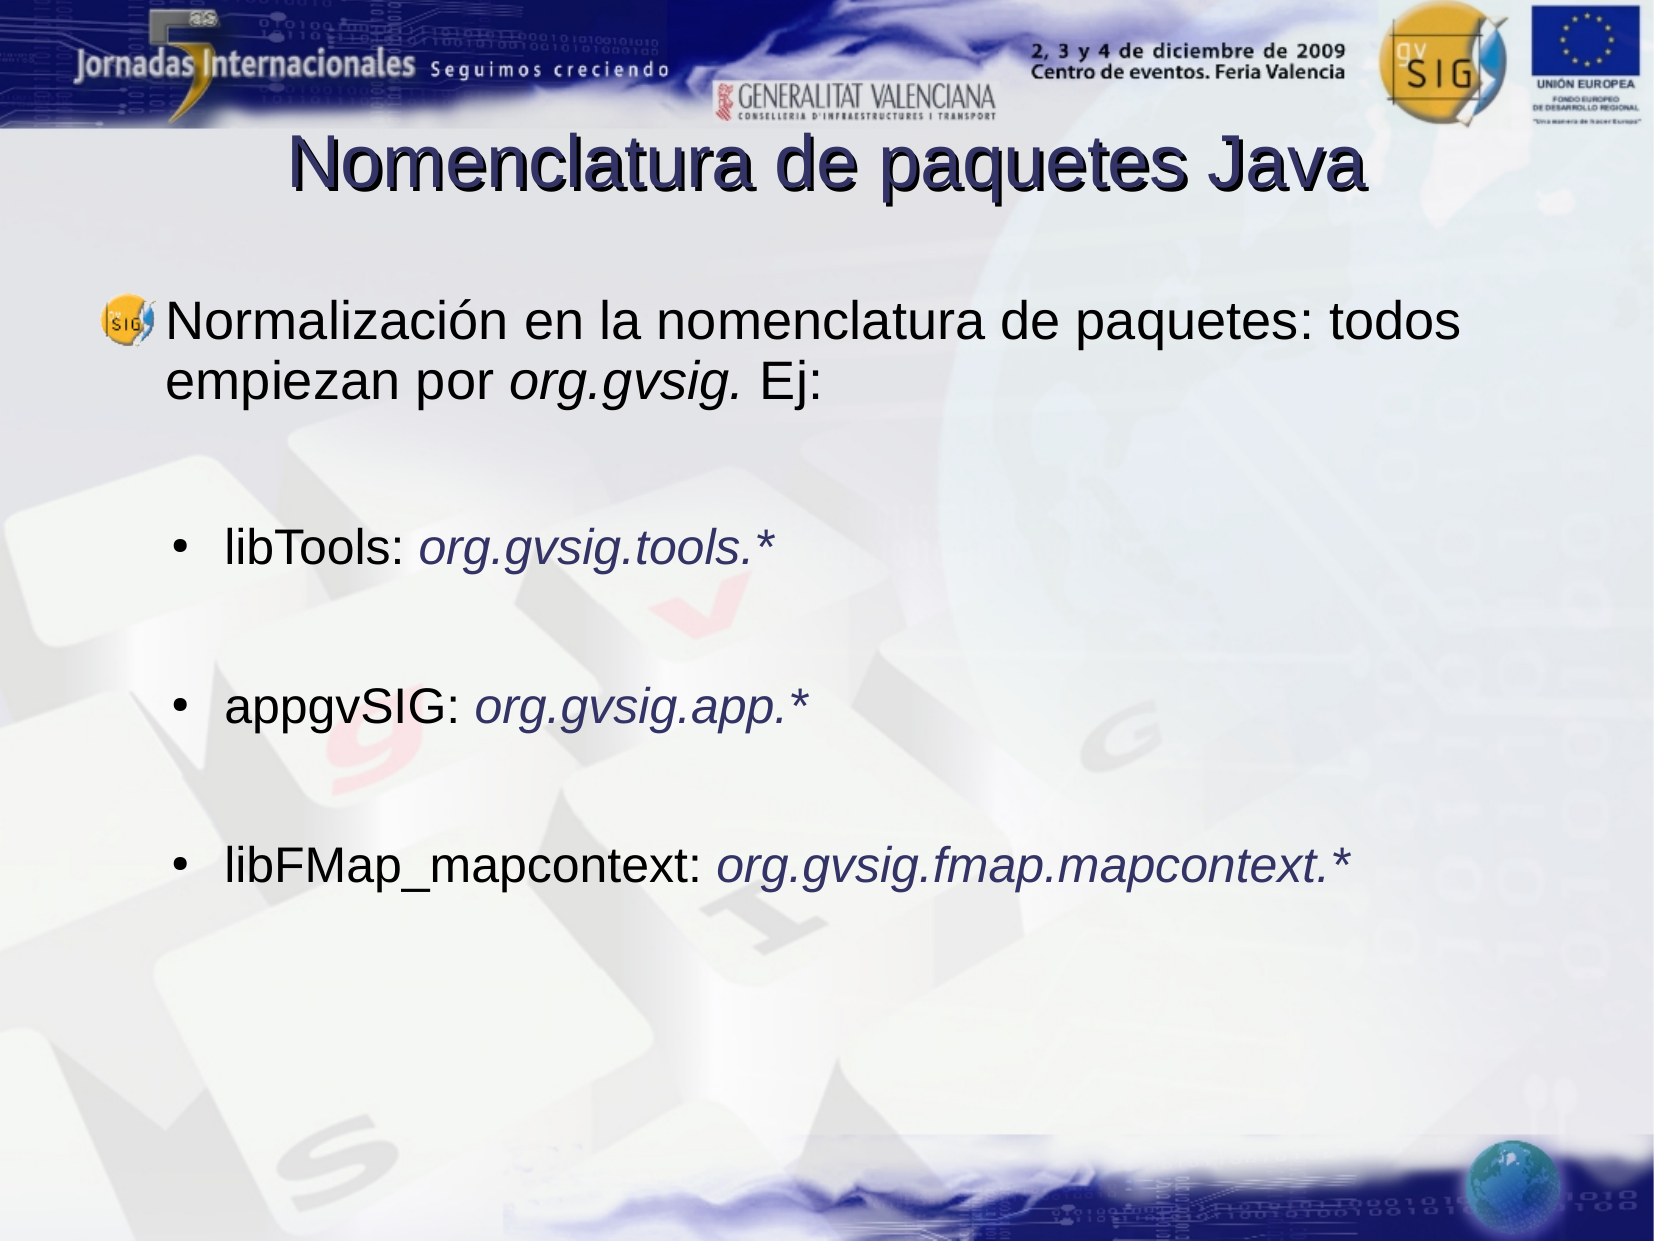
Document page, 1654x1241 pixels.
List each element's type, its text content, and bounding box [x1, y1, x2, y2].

picture [0, 0, 1654, 1241]
list Normalización en la nomenclatura de paquetes: todos empiezan por org.gvsig. Ej: libTools: org.gvsig.tools.* appgvSIG: org.gvsig.app.* libFMap_mapcontext: org.gvsig.fmap.mapcontext.* [82, 290, 1571, 1109]
title Nomenclatura de paquetes Java [82, 47, 1571, 258]
